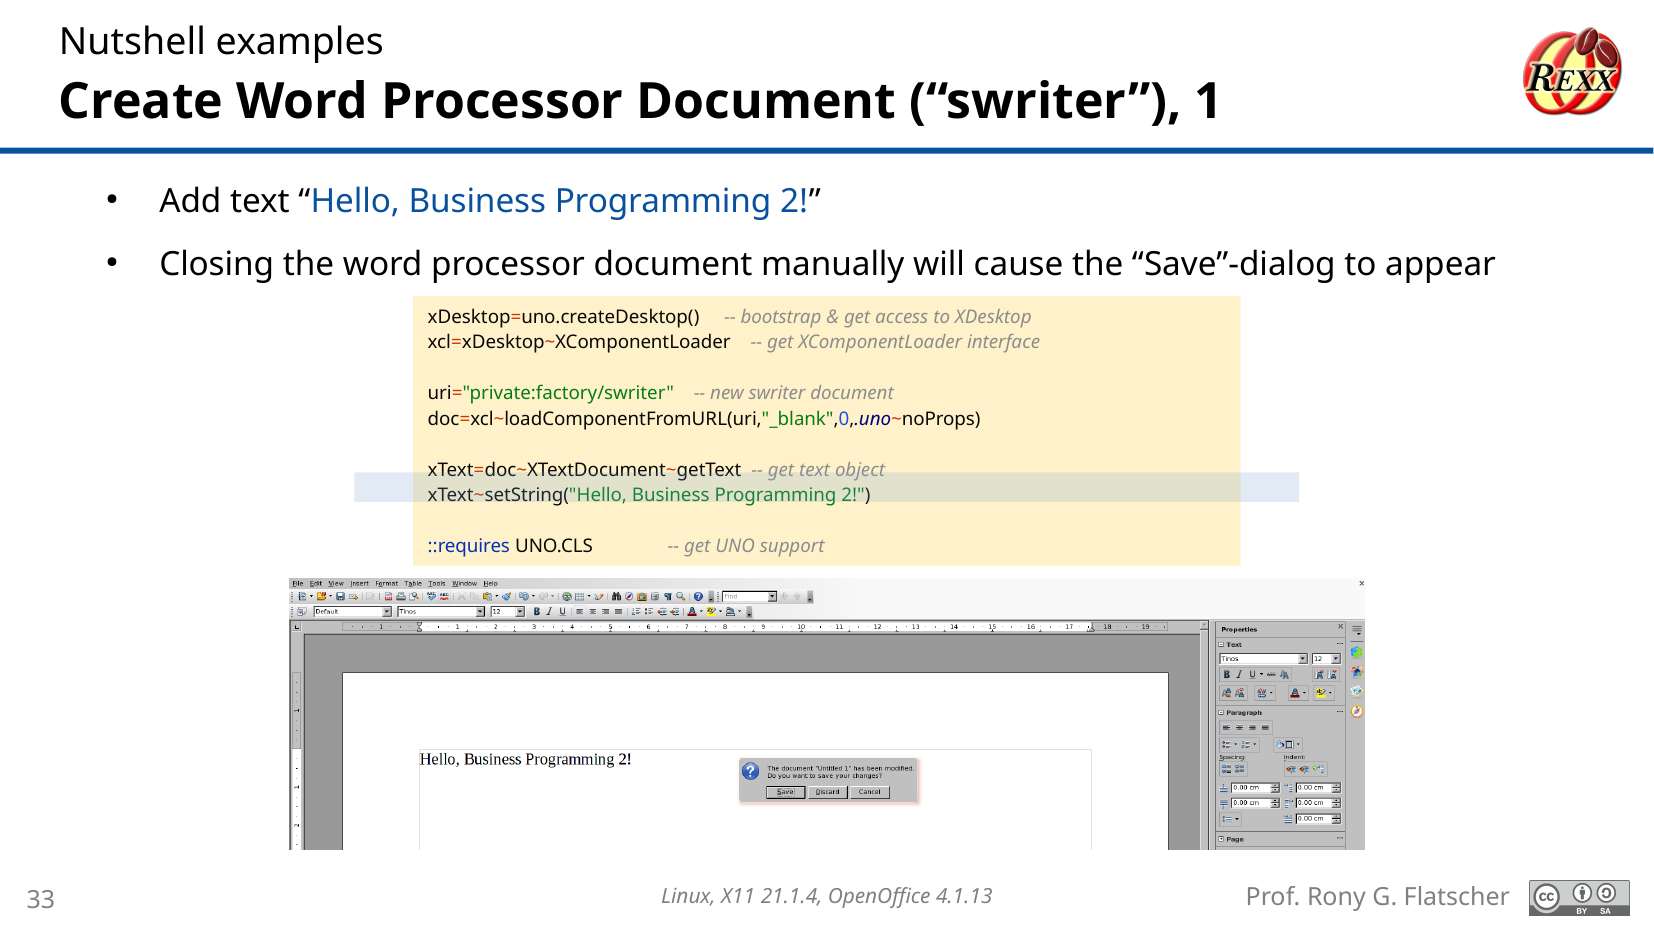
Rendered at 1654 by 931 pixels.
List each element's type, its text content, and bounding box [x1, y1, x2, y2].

text_box [354, 472, 1300, 502]
text_box Linux, X11 21.1.4, OpenOffice 4.1.13 [0, 874, 1654, 922]
text_box xDesktop=uno.createDesktop() -- bootstrap & get access to XDesktop xcl=xDesktop~XComponentLoader -- get XComponentLoader interface uri="private:factory/swriter" -- new swriter document doc=xcl~loadComponentFromURL(uri,"_blank",0,.uno~noProps) xText=doc~XTextDocument~getText -- get text object xText~setString("Hello, Business Programming 2!") ::requires UNO.CLS -- get UNO support [413, 295, 1241, 472]
list Add text “Hello, Business Programming 2!” Closing the word processor document manually will cause the “Save”-dialog to appear [88, 177, 1577, 857]
text_box xDesktop=uno.createDesktop() -- bootstrap & get access to XDesktop xcl=xDesktop~XComponentLoader -- get XComponentLoader interface uri="private:factory/swriter" -- new swriter document doc=xcl~loadComponentFromURL(uri,"_blank",0,.uno~noProps) xText=doc~XTextDocument~getText -- get text object xText~setString("Hello, Business Programming 2!") ::requires UNO.CLS -- get UNO support [413, 502, 1241, 556]
picture [289, 578, 1365, 850]
title Nutshell examples Create Word Processor Document (“swriter”), 1 [0, 0, 1625, 148]
